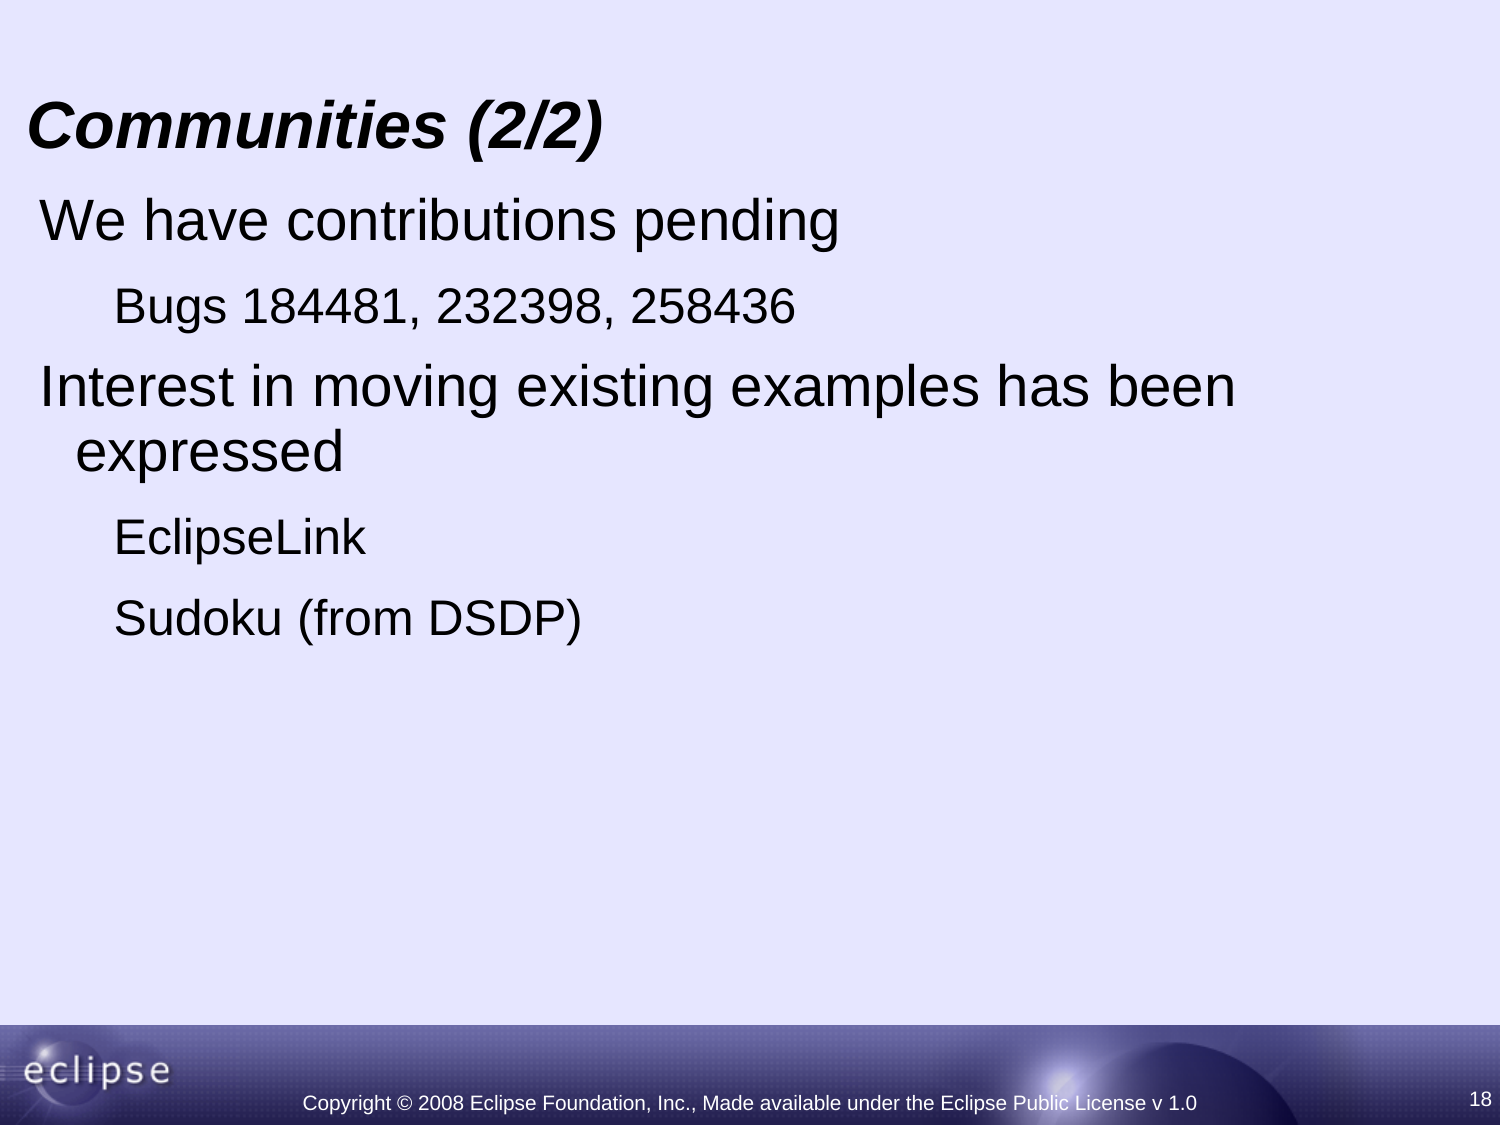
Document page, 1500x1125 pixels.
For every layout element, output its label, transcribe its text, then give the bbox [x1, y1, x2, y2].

title Communities (2/2) [26, 77, 1474, 179]
picture [0, 1025, 1500, 1125]
list We have contributions pending Bugs 184481, 232398, 258436 Interest in moving existing examples has been expressed EclipseLink Sudoku (from DSDP) [37, 187, 1463, 1006]
